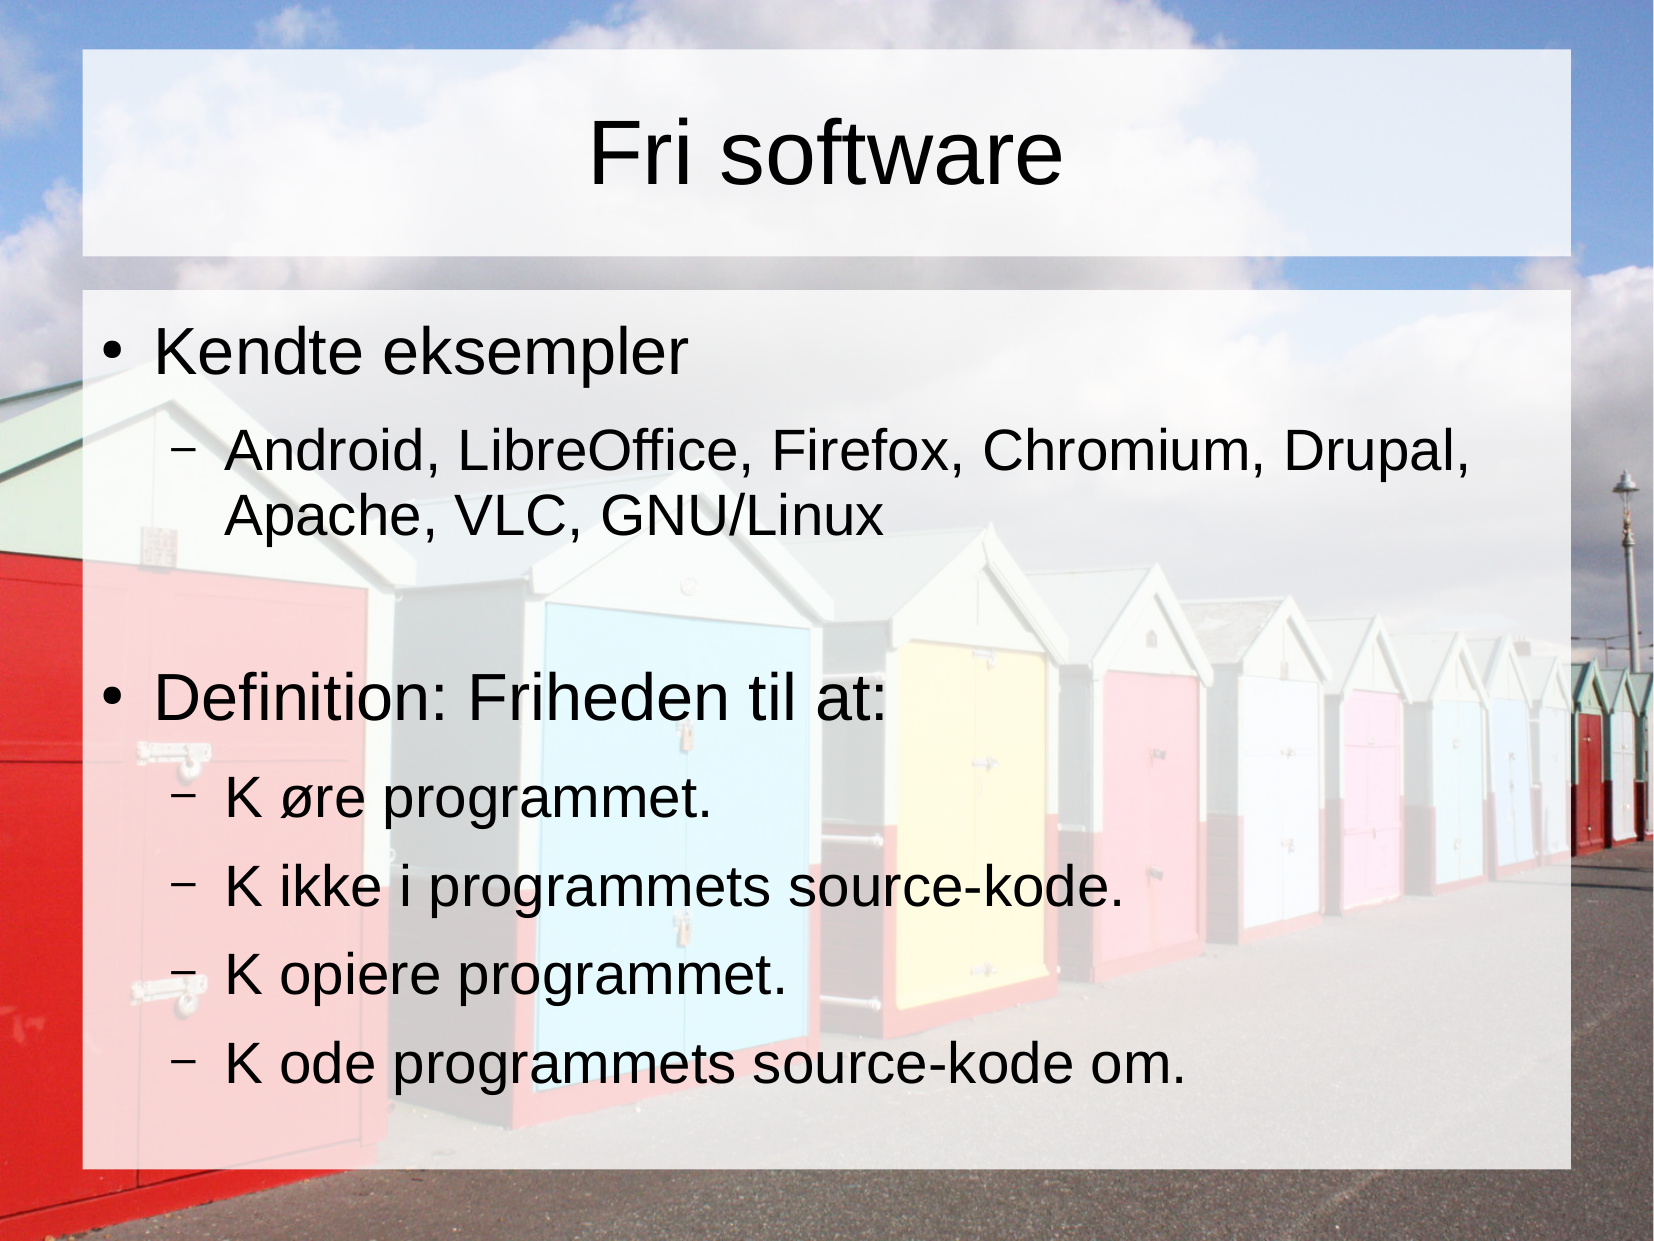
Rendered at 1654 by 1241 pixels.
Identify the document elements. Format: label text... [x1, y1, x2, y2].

list Kendte eksempler Android, LibreOffice, Firefox, Chromium, Drupal, Apache, VLC, GNU/Linux Definition: Friheden til at: K øre programmet. K ikke i programmets source-kode. K opiere programmet. K ode programmets source-kode om. [82, 290, 1571, 1170]
picture [0, 0, 1654, 1241]
title Fri software [82, 49, 1571, 257]
